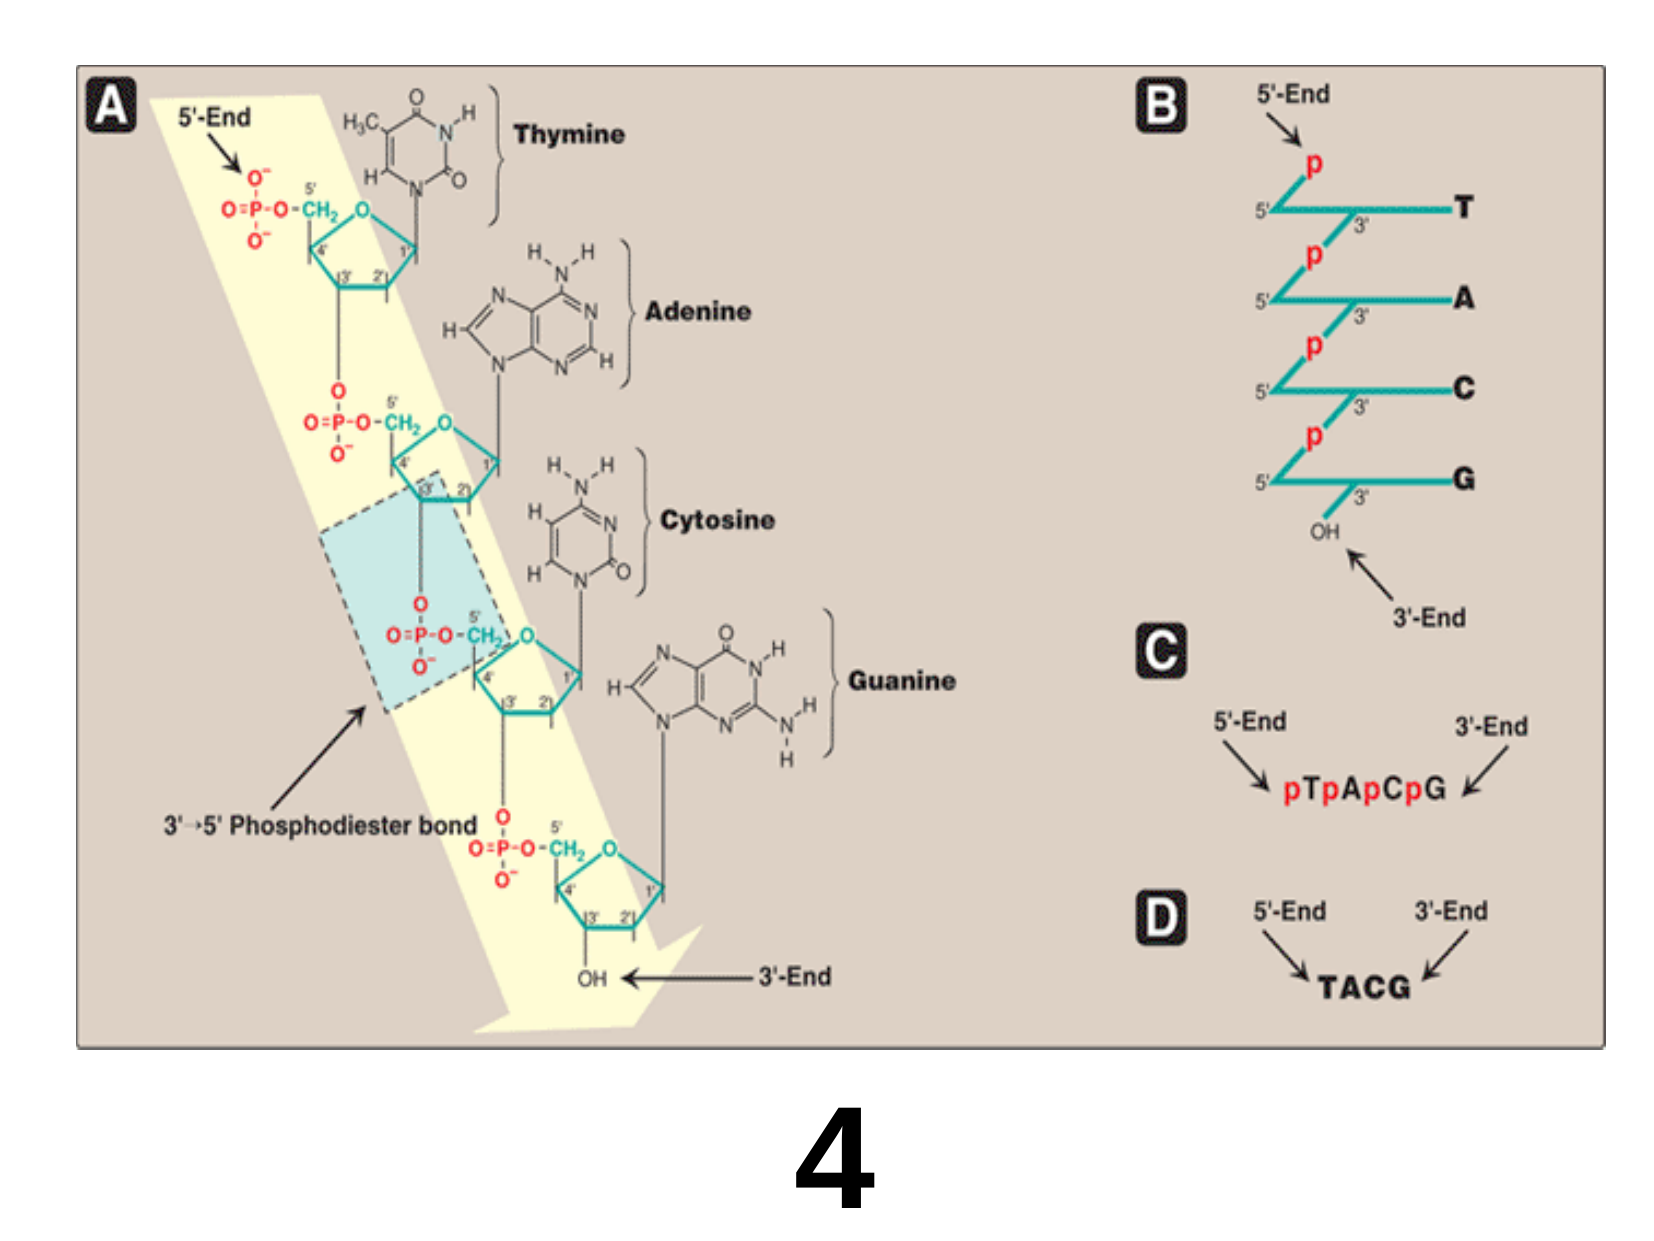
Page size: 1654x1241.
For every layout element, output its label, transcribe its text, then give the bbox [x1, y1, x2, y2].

text_box 4 [780, 1068, 931, 1241]
picture [76, 65, 1606, 1051]
